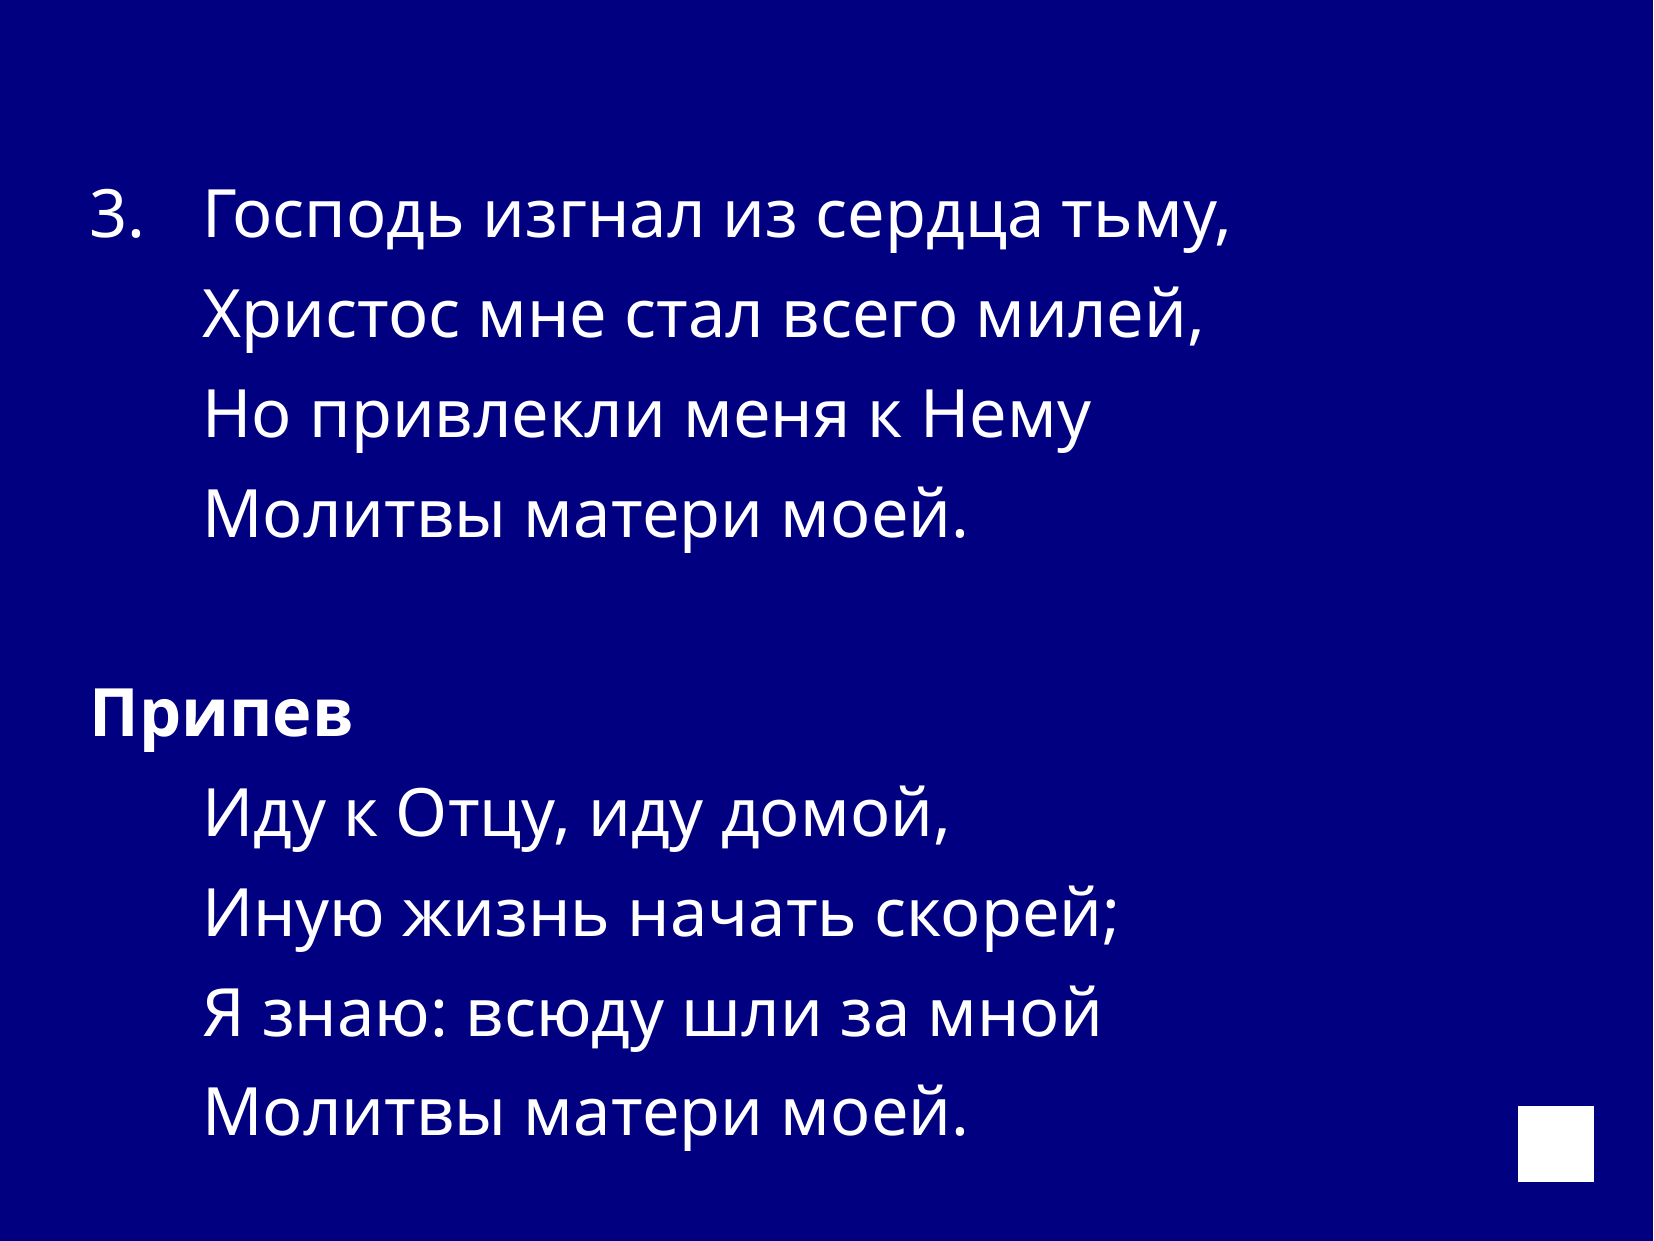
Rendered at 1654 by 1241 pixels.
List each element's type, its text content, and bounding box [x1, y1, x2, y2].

text_box [1518, 1106, 1594, 1182]
text_box 3. Господь изгнал из сердца тьму, Христос мне стал всего милей, Но привлекли меня к Нему Молитвы матери моей. Припев Иду к Отцу, иду домой, Иную жизнь начать скорей; Я знаю: всюду шли за мной Молитвы матери моей. [75, 150, 1576, 1163]
